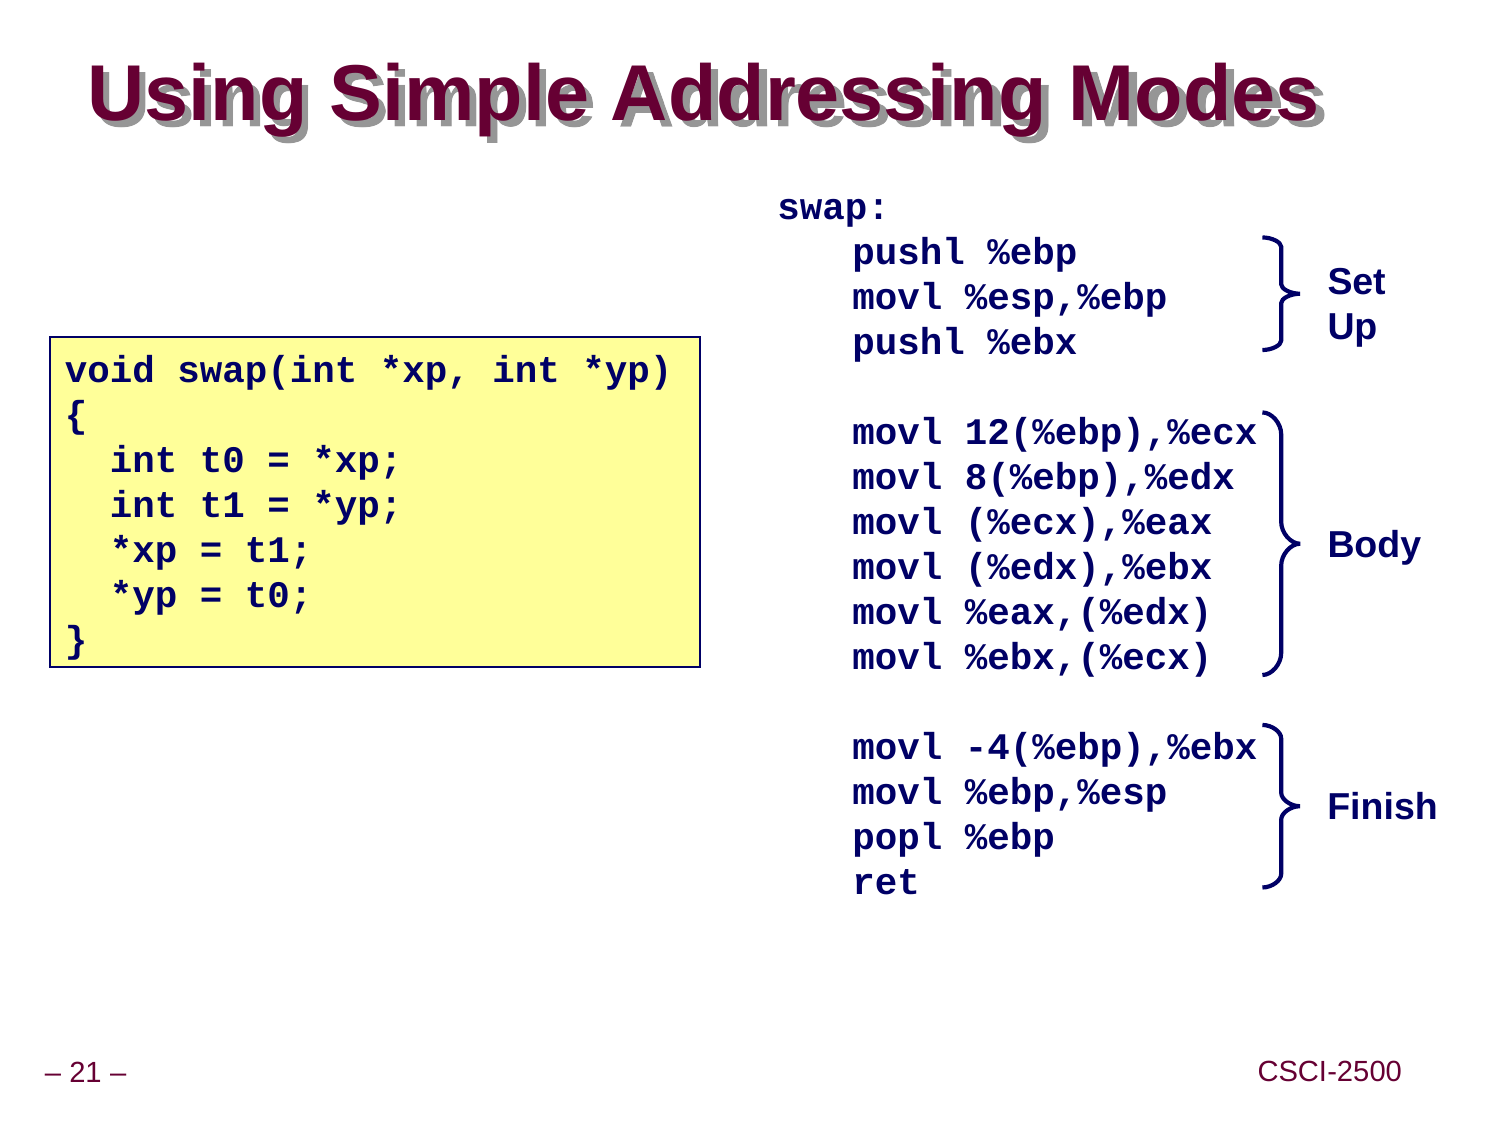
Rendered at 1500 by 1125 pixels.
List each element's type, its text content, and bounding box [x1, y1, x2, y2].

text_box Finish [1312, 774, 1453, 836]
text_box Set Up [1312, 249, 1401, 356]
title Using Simple Addressing Modes [87, 45, 1344, 149]
text_box swap: pushl %ebp movl %esp,%ebp pushl %ebx movl 12(%ebp),%ecx movl 8(%ebp),%edx movl (%ecx),%eax movl (%edx),%ebx movl %eax,(%edx) movl %ebx,(%ecx) movl -4(%ebp),%ebx movl %ebp,%esp popl %ebp ret [762, 174, 1313, 910]
text_box void swap(int *xp, int *yp) { int t0 = *xp; int t1 = *yp; *xp = t1; *yp = t0; } [50, 337, 700, 668]
text_box Body [1312, 512, 1437, 573]
